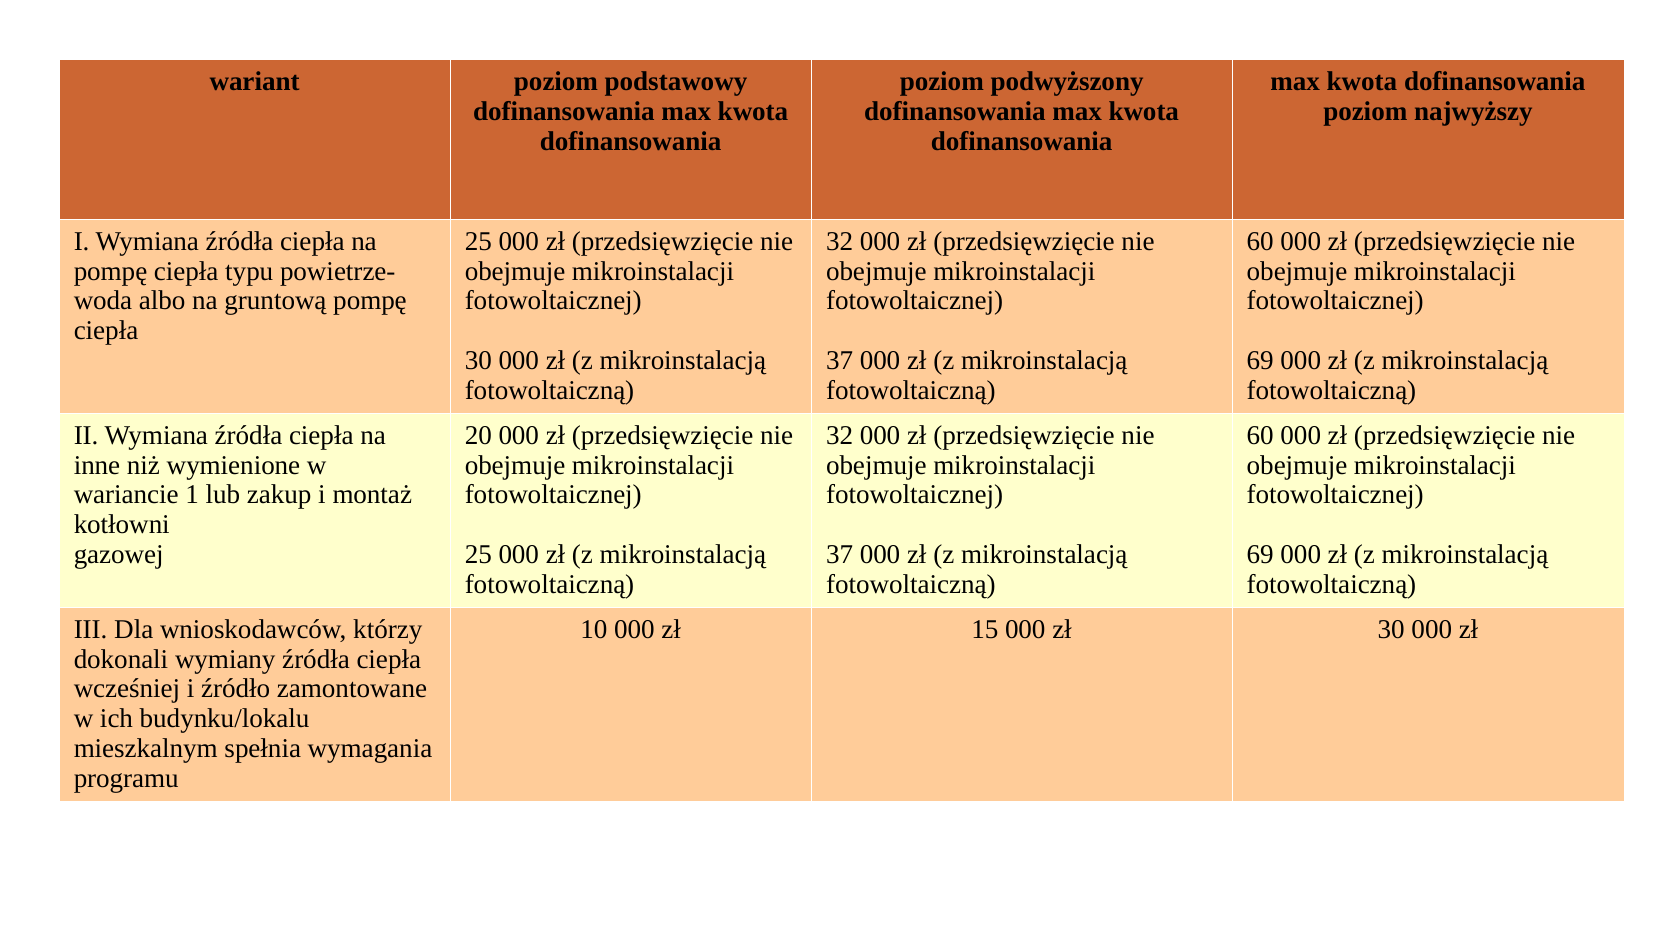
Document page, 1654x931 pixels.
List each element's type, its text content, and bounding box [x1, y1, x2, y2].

table_cell 60 000 zł (przedsięwzięcie nie obejmuje mikroinstalacji fotowoltaicznej) 69 000 zł (z mikroinstalacją fotowoltaiczną) [1233, 414, 1624, 607]
table_cell 60 000 zł (przedsięwzięcie nie obejmuje mikroinstalacji fotowoltaicznej) 69 000 zł (z mikroinstalacją fotowoltaiczną) [1233, 220, 1624, 413]
table_header poziom podwyższony dofinansowania max kwota dofinansowania [812, 60, 1232, 219]
table_cell I. Wymiana źródła ciepła na pompę ciepła typu powietrze-woda albo na gruntową pompę ciepła [60, 220, 450, 413]
table_cell 32 000 zł (przedsięwzięcie nie obejmuje mikroinstalacji fotowoltaicznej) 37 000 zł (z mikroinstalacją fotowoltaiczną) [812, 414, 1232, 607]
table_cell 32 000 zł (przedsięwzięcie nie obejmuje mikroinstalacji fotowoltaicznej) 37 000 zł (z mikroinstalacją fotowoltaiczną) [812, 220, 1232, 413]
table_cell II. Wymiana źródła ciepła na inne niż wymienione w wariancie 1 lub zakup i montaż kotłowni gazowej [60, 414, 450, 607]
table_cell 25 000 zł (przedsięwzięcie nie obejmuje mikroinstalacji fotowoltaicznej) 30 000 zł (z mikroinstalacją fotowoltaiczną) [451, 220, 811, 413]
table_cell 10 000 zł [451, 608, 811, 801]
table_header poziom podstawowy dofinansowania max kwota dofinansowania [451, 60, 811, 219]
table_cell III. Dla wnioskodawców, którzy dokonali wymiany źródła ciepła wcześniej i źródło zamontowane w ich budynku/lokalu mieszkalnym spełnia wymagania programu [60, 608, 450, 801]
table_cell 20 000 zł (przedsięwzięcie nie obejmuje mikroinstalacji fotowoltaicznej) 25 000 zł (z mikroinstalacją fotowoltaiczną) [451, 414, 811, 607]
table_header wariant [60, 60, 450, 219]
table_header max kwota dofinansowania poziom najwyższy [1233, 60, 1624, 219]
table_cell 15 000 zł [812, 608, 1232, 801]
table_cell 30 000 zł [1233, 608, 1624, 801]
